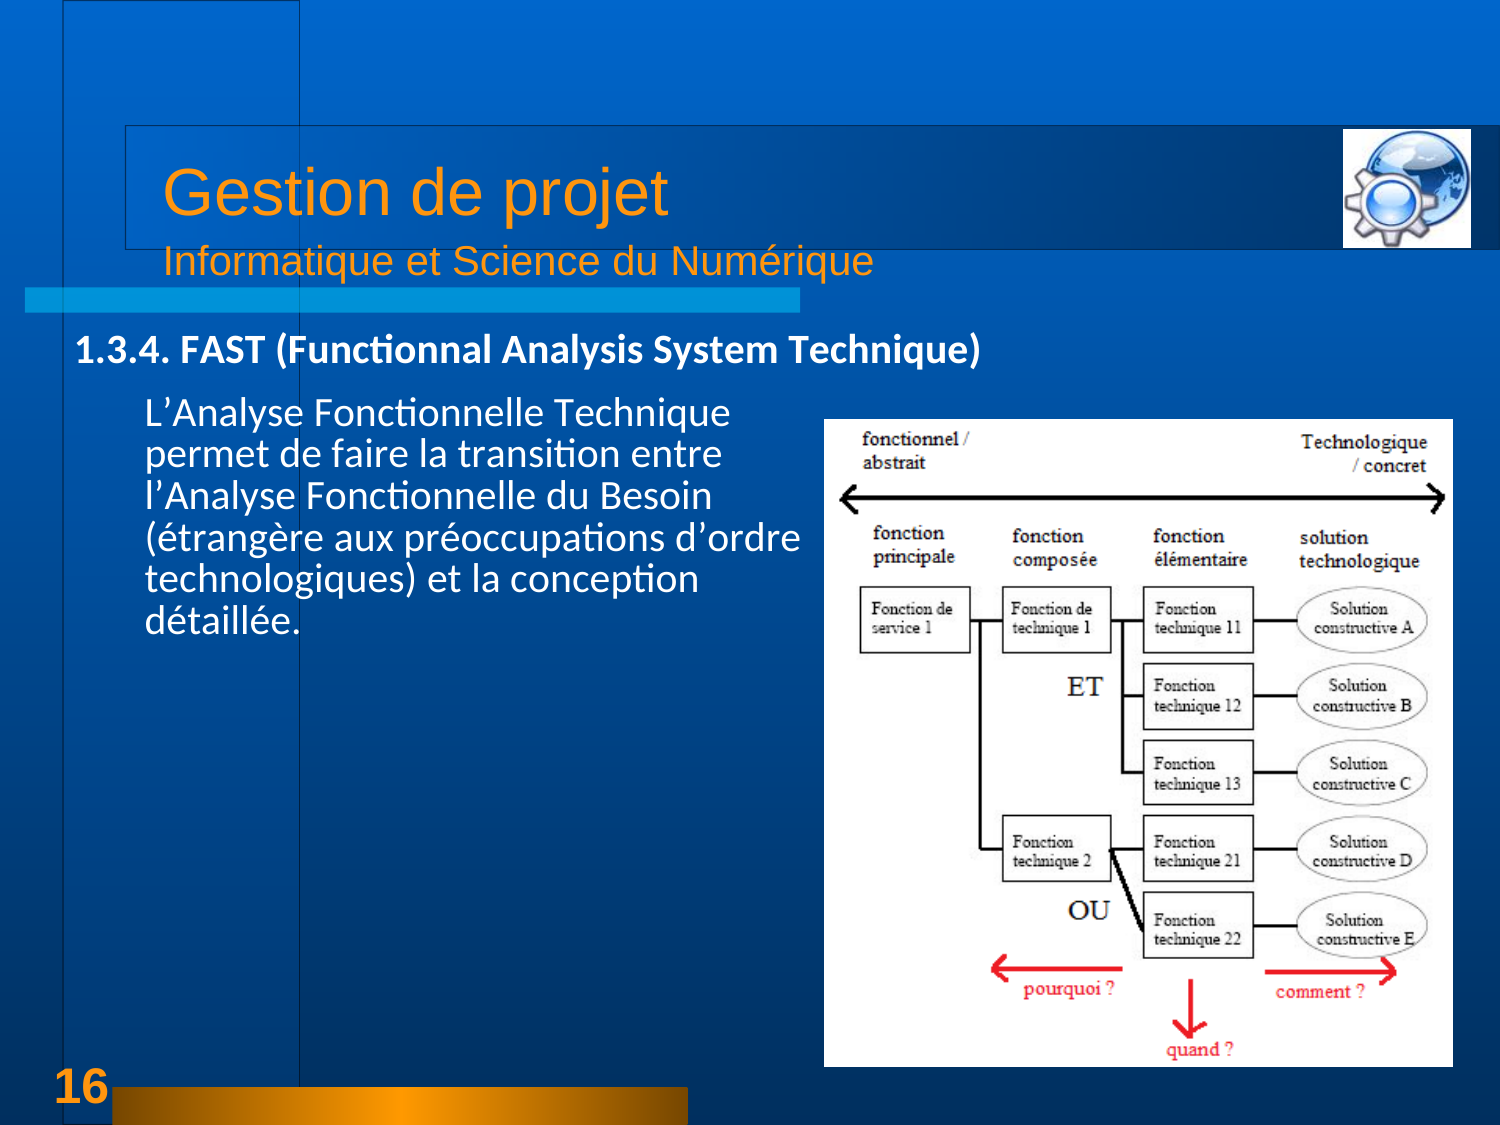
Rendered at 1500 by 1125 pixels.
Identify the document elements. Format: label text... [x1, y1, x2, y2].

picture [824, 419, 1453, 1067]
text_box 1.3.4. FAST (Functionnal Analysis System Technique) [839, 324, 1477, 443]
picture [1343, 129, 1471, 248]
text_box 1.3.4. FAST (Functionnal Analysis System Technique) [59, 324, 129, 443]
text_box L’Analyse Fonctionnelle Technique permet de faire la transition entre l’Analyse Fonctionnelle du Besoin (étrangère aux préoccupations d’ordre technologiques) et la conception détaillée. [129, 324, 839, 774]
